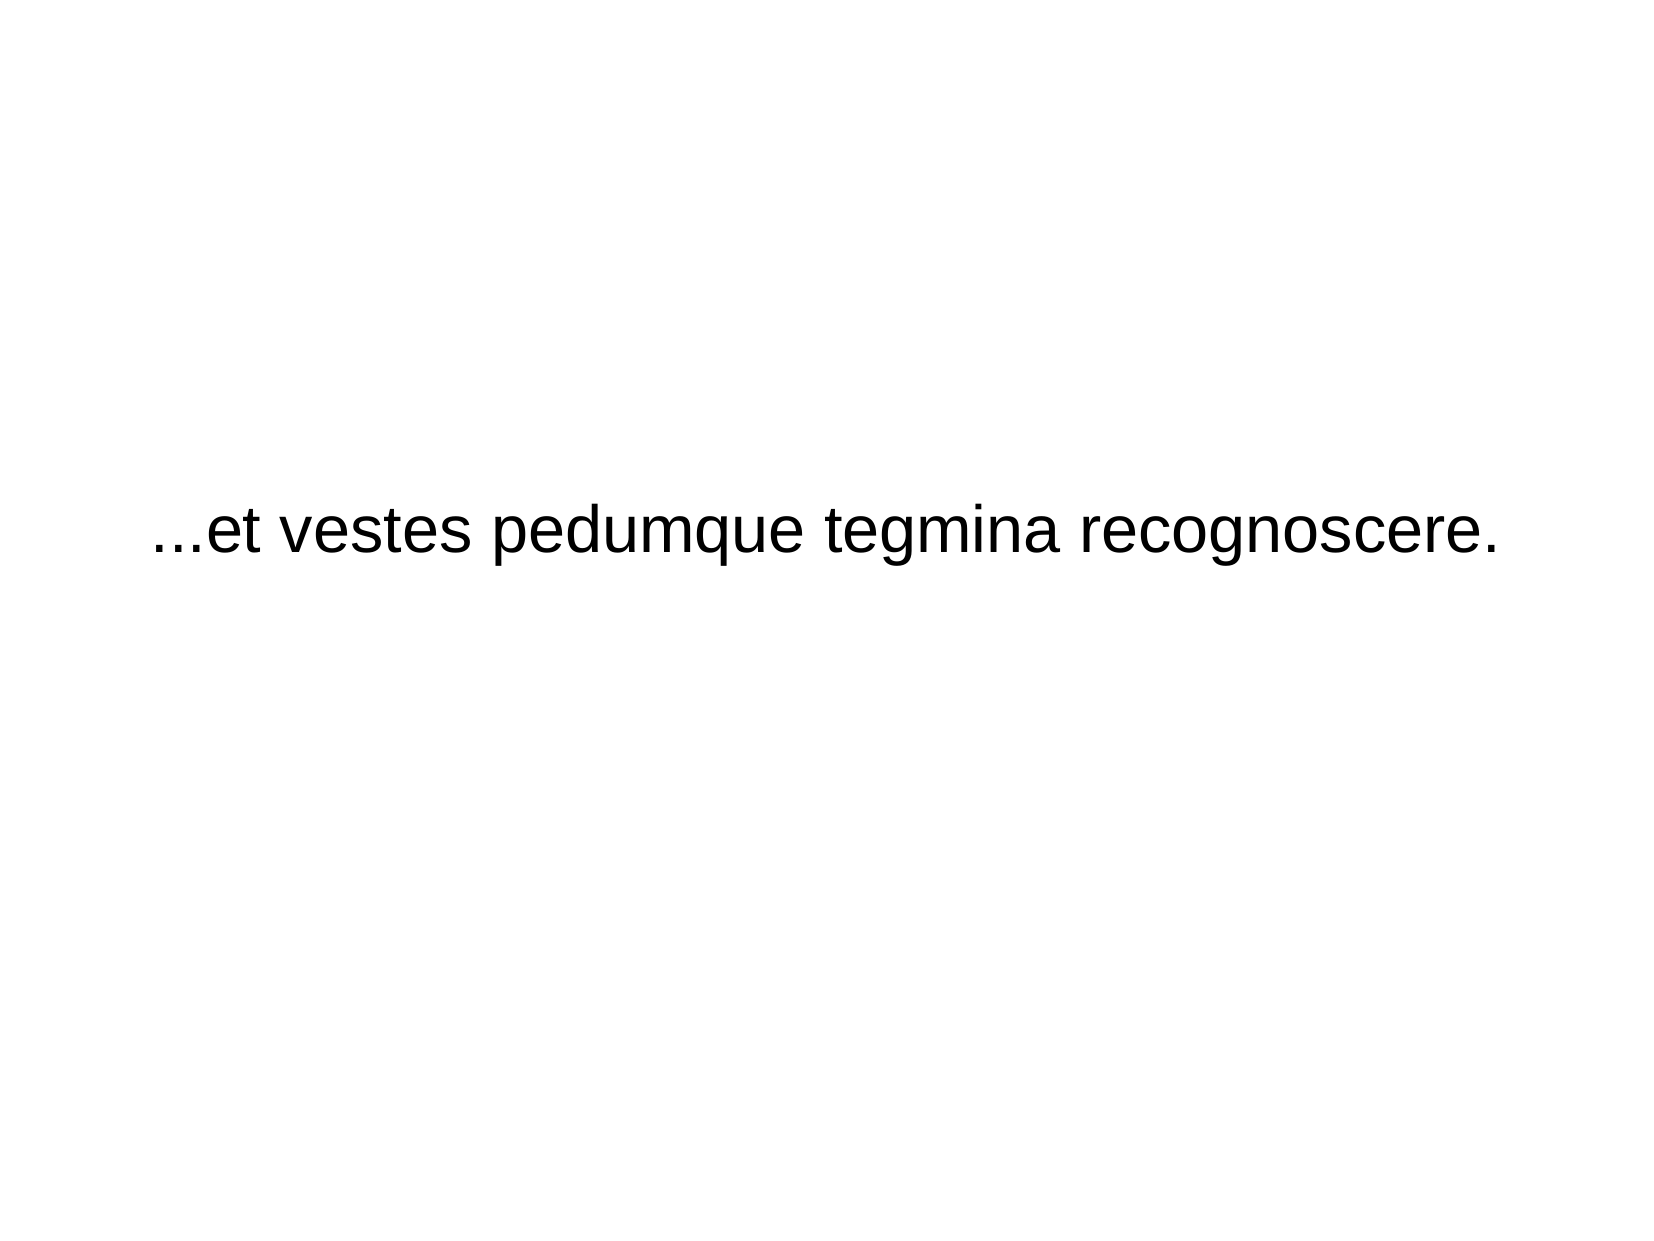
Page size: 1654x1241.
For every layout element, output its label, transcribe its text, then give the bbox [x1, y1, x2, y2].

subtitle ...et vestes pedumque tegmina recognoscere. [82, 49, 1571, 1010]
